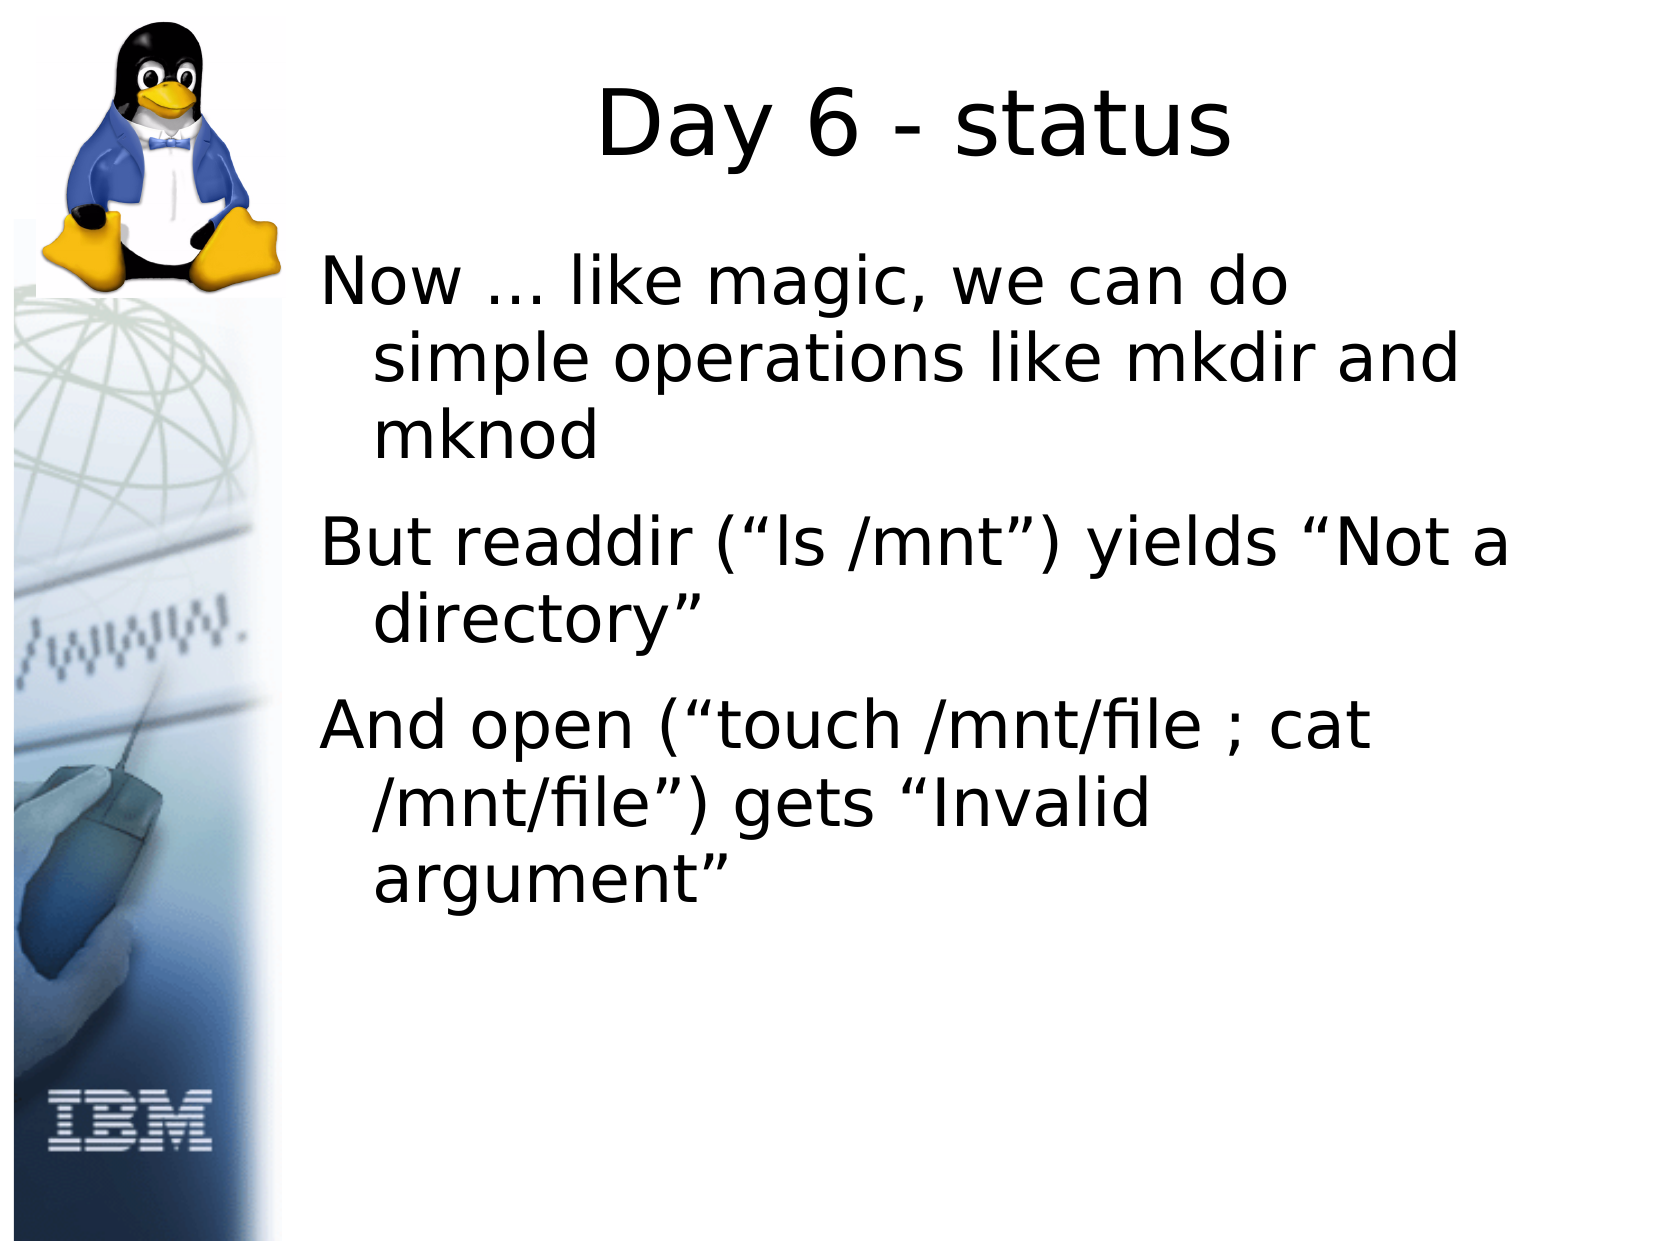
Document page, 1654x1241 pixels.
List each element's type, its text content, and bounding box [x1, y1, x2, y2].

title Day 6 - status [301, 39, 1528, 209]
list Now ... like magic, we can do simple operations like mkdir and mknod But readdir (“ls /mnt”) yields “Not a directory” And open (“touch /mnt/file ; cat /mnt/file”) gets “Invalid argument” [301, 243, 1520, 1182]
